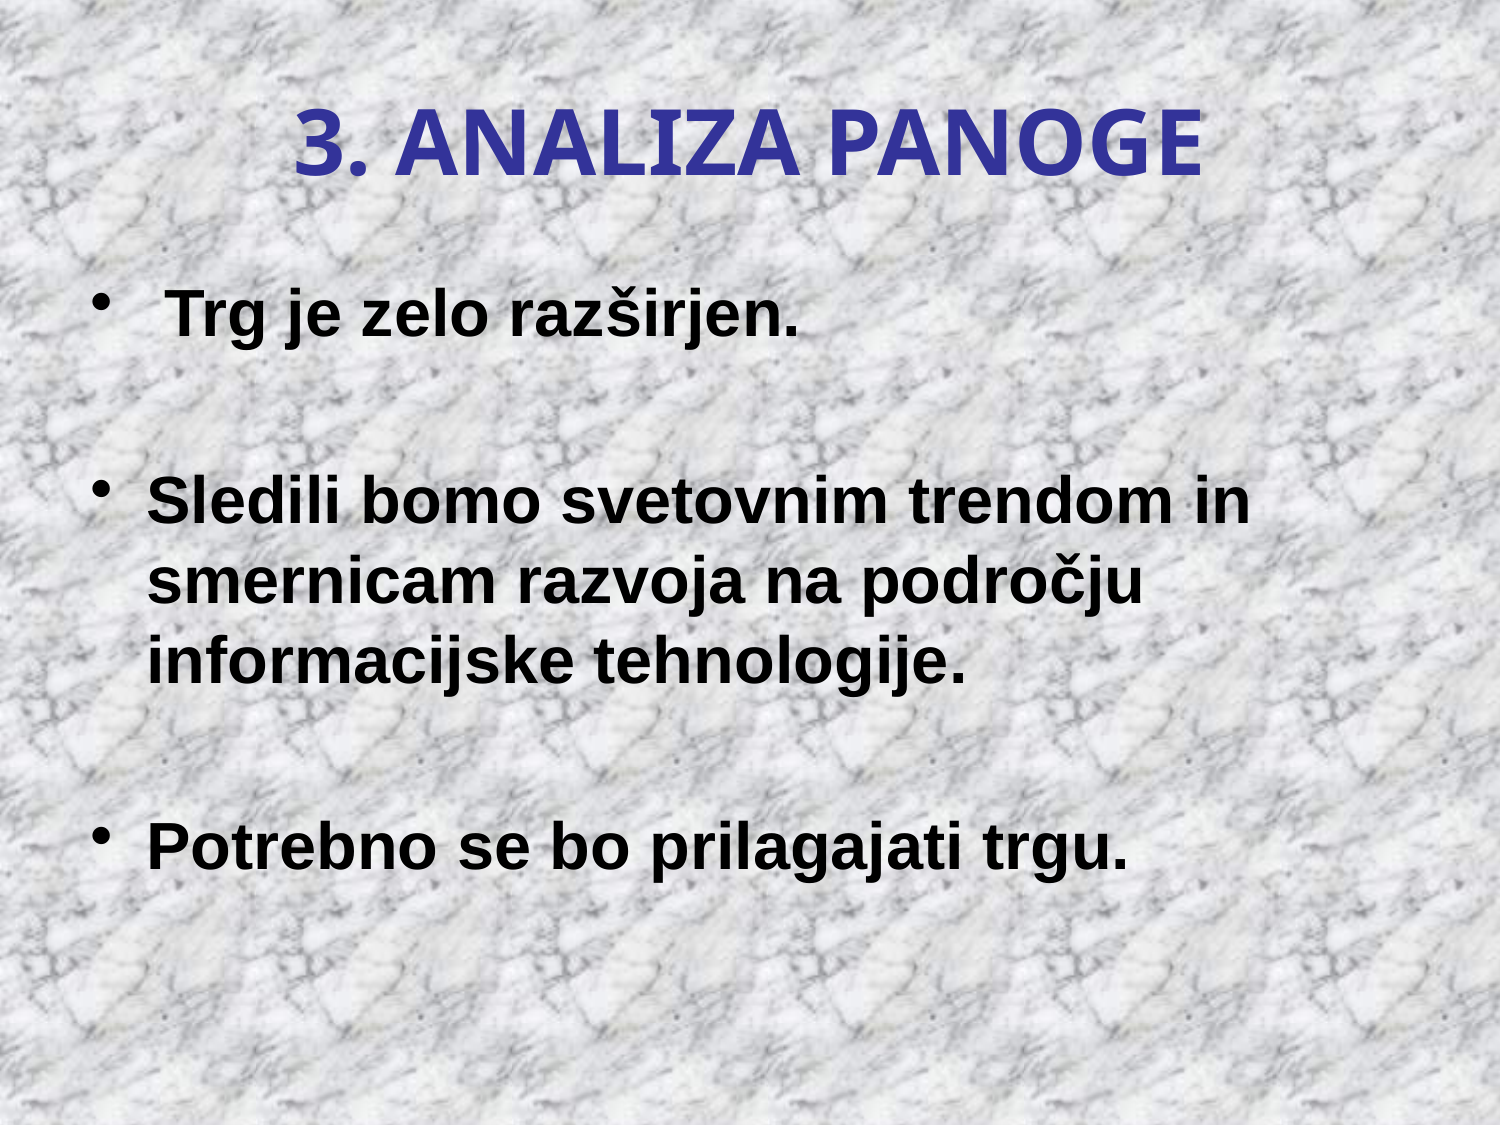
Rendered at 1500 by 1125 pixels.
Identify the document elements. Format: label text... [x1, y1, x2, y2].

list Trg je zelo razširjen. Sledili bomo svetovnim trendom in smernicam razvoja na področju informacijske tehnologije. Potrebno se bo prilagajati trgu. [75, 262, 1425, 1005]
picture [0, 0, 1500, 1125]
title 3. ANALIZA PANOGE [75, 45, 1425, 233]
